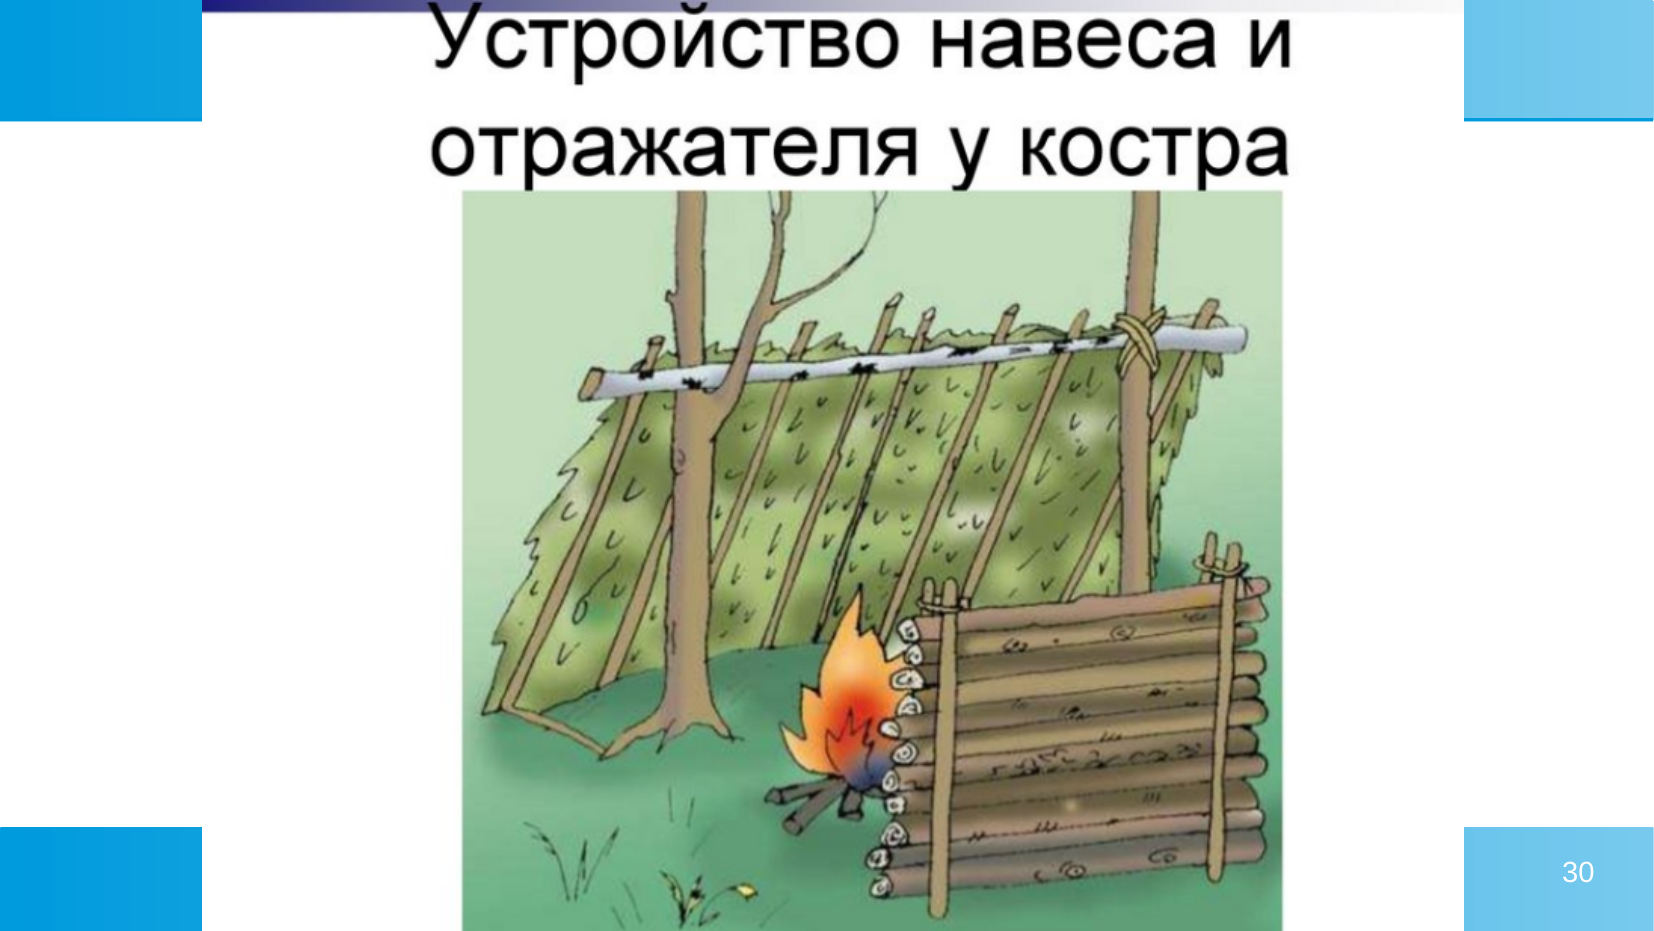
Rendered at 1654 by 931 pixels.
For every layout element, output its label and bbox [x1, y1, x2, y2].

picture [202, 0, 1464, 931]
